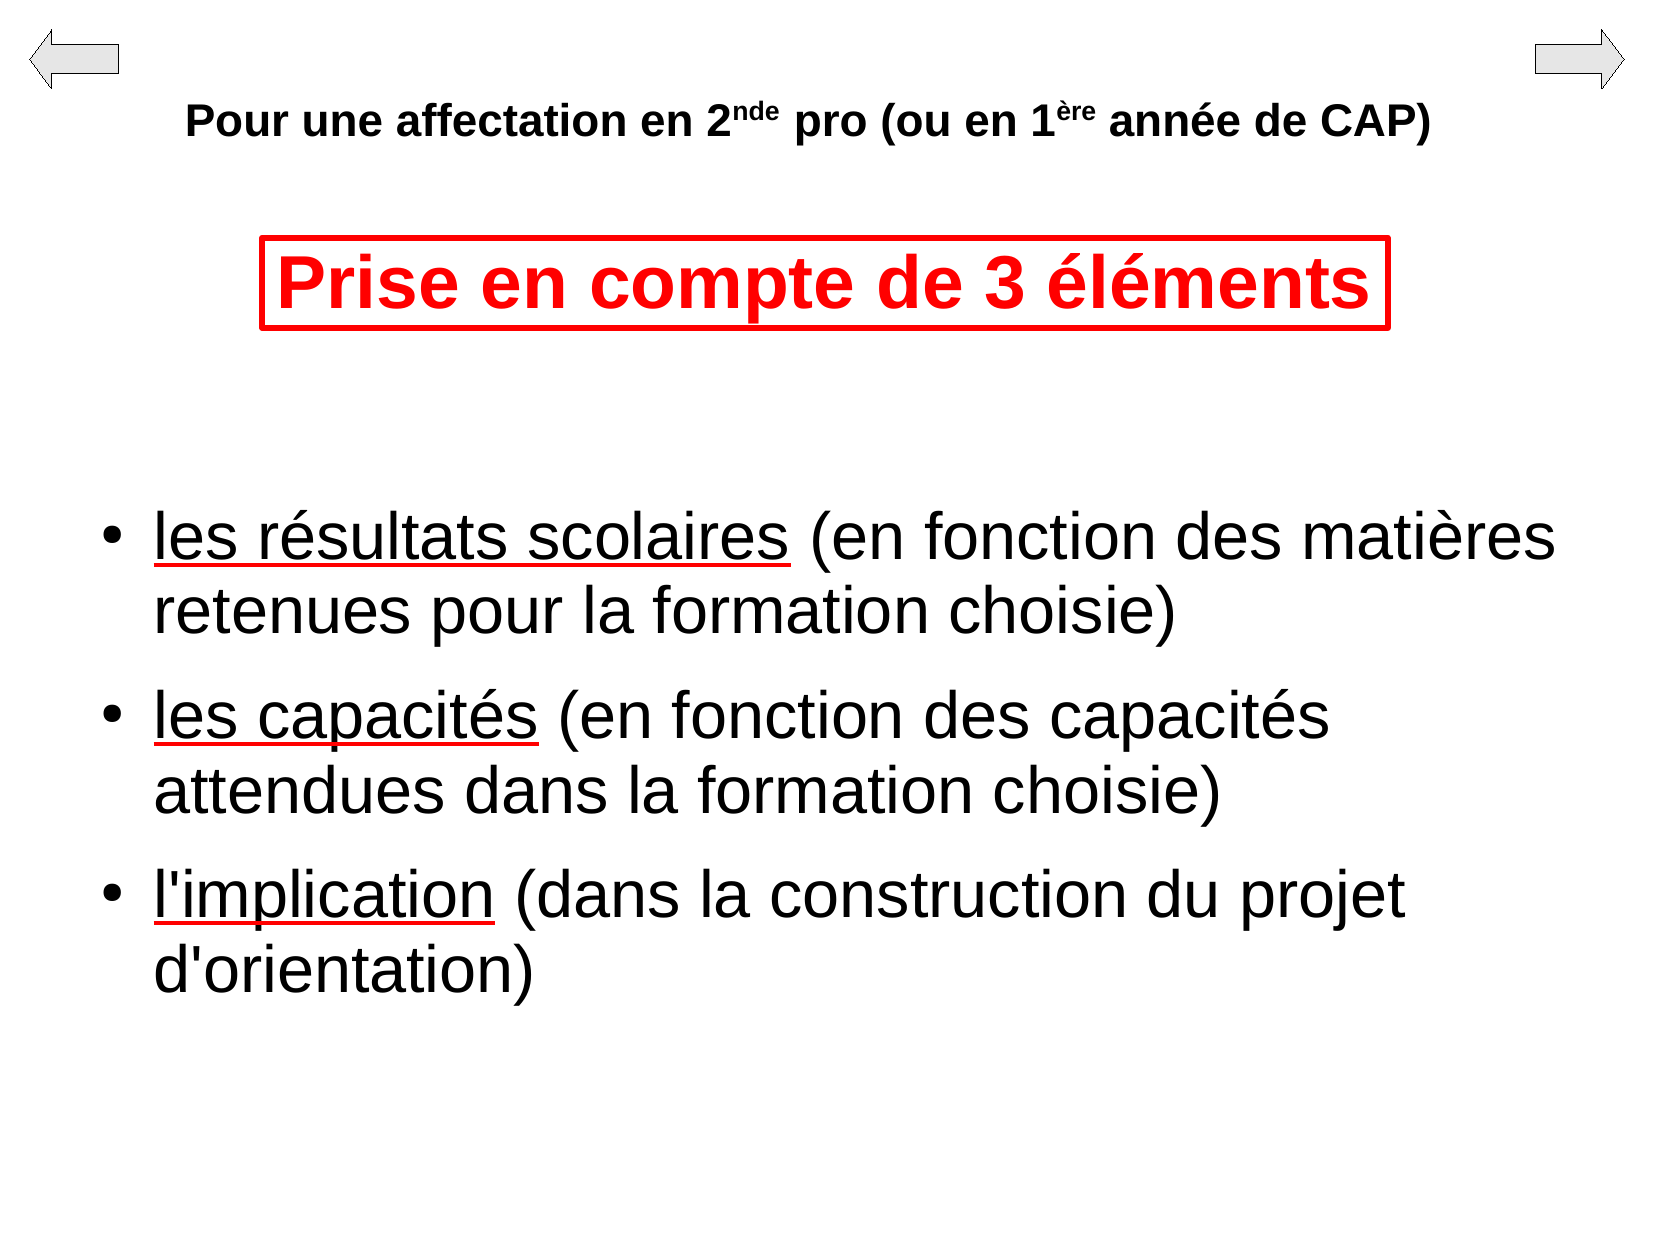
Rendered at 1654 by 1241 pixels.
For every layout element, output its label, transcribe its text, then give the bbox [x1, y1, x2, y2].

list les résultats scolaires (en fonction des matières retenues pour la formation choisie) les capacités (en fonction des capacités attendues dans la formation choisie) l'implication (dans la construction du projet d'orientation) [82, 290, 1571, 1109]
text_box [29, 29, 119, 89]
text_box Prise en compte de 3 éléments [262, 237, 1388, 328]
text_box Pour une affectation en 2nde pro (ou en 1ère année de CAP) [169, 41, 1447, 148]
text_box [1535, 29, 1625, 89]
